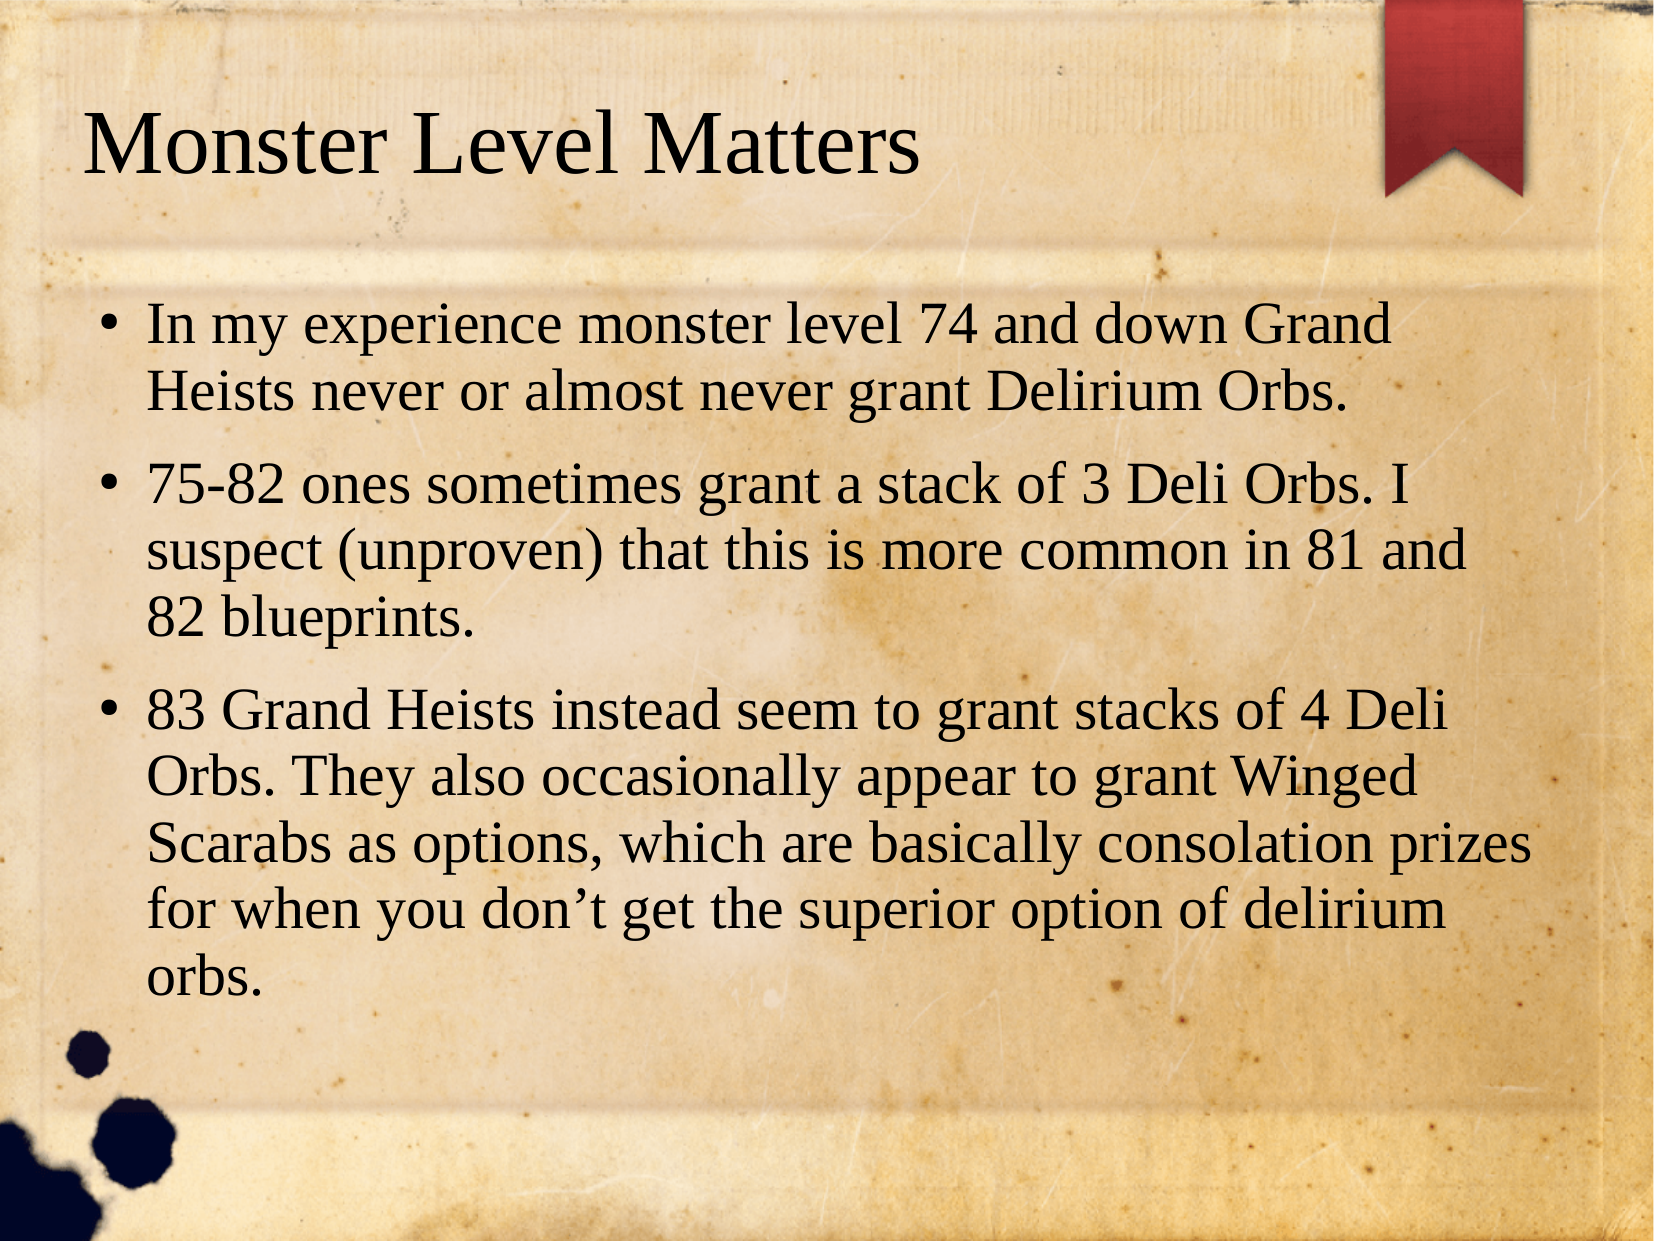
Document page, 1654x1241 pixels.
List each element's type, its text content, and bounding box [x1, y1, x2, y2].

picture [0, 0, 1654, 1241]
title Monster Level Matters [82, 49, 1347, 237]
list In my experience monster level 74 and down Grand Heists never or almost never grant Delirium Orbs. 75-82 ones sometimes grant a stack of 3 Deli Orbs. I suspect (unproven) that this is more common in 81 and 82 blueprints. 83 Grand Heists instead seem to grant stacks of 4 Deli Orbs. They also occasionally appear to grant Winged Scarabs as options, which are basically consolation prizes for when you don’t get the superior option of delirium orbs. [82, 290, 1538, 1010]
